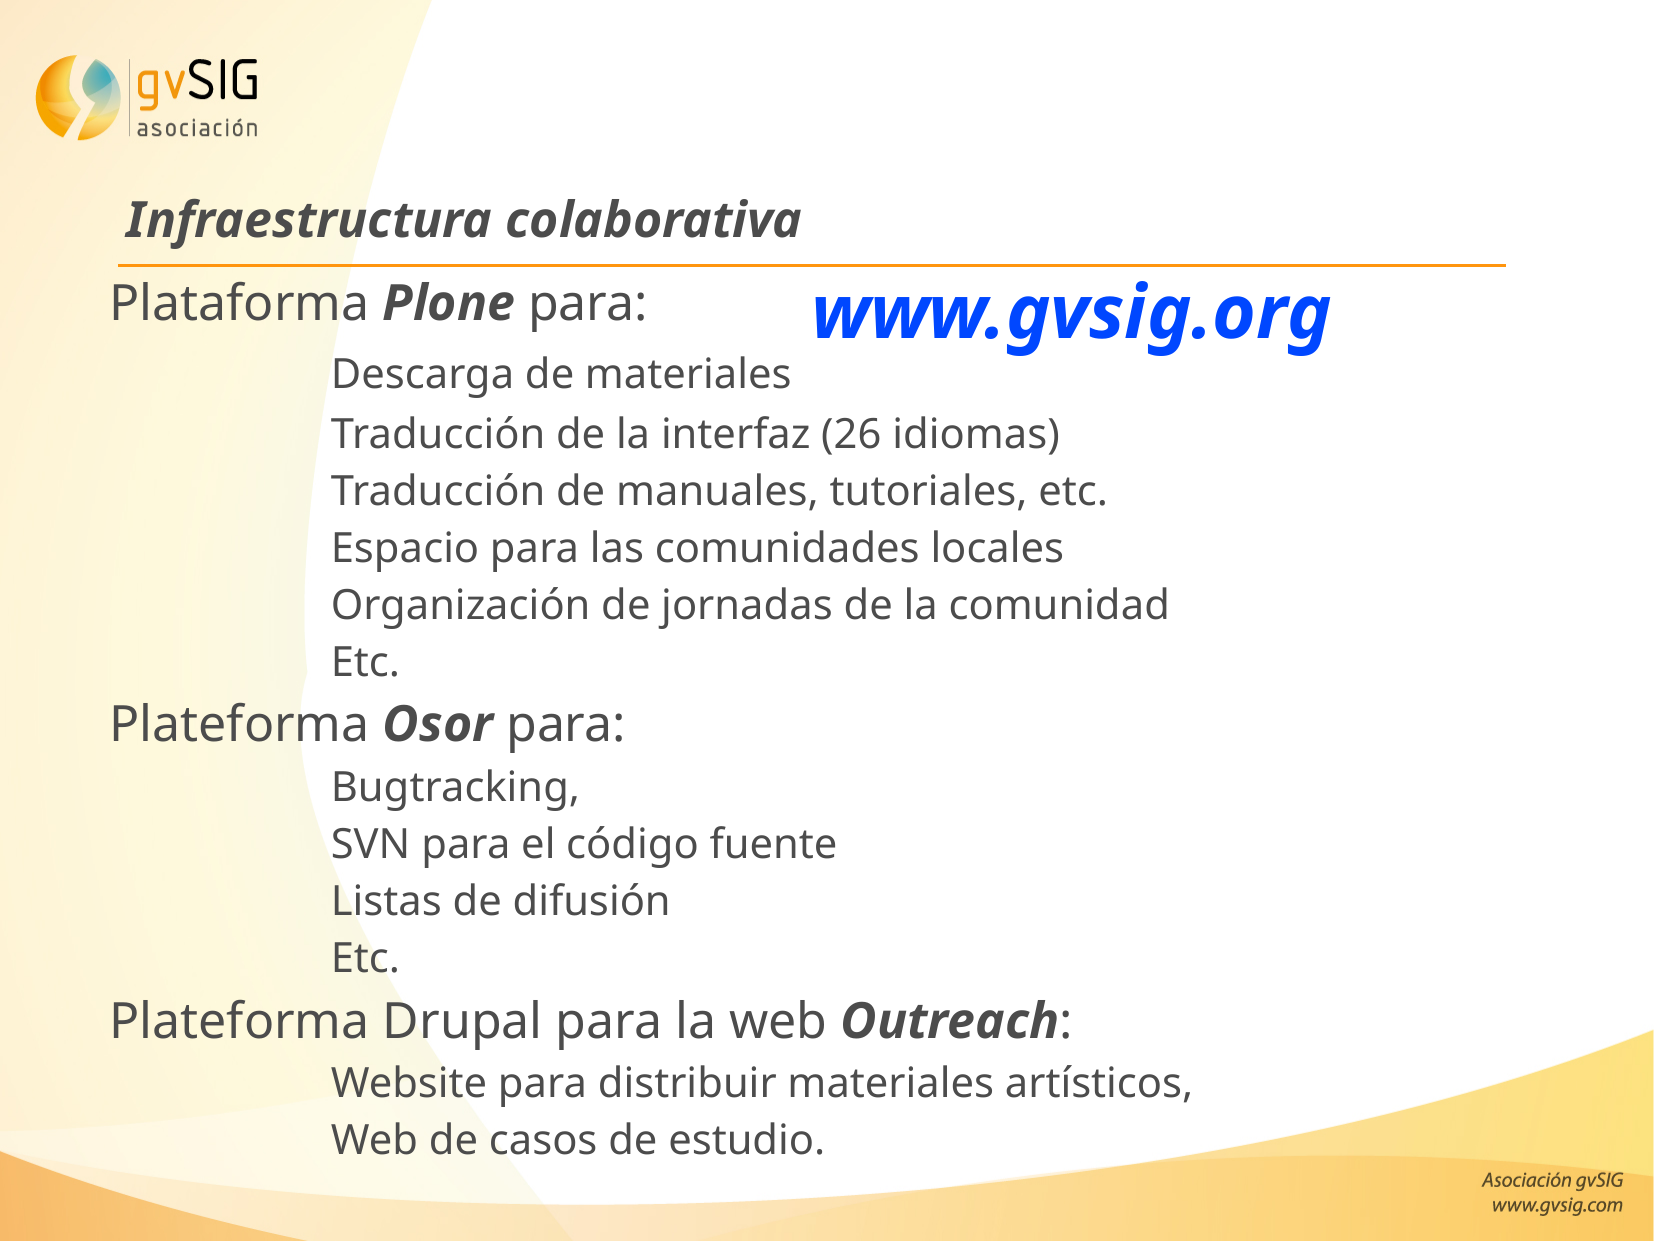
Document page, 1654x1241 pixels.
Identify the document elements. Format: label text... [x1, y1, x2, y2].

text_box www.gvsig.org [811, 265, 1498, 338]
picture [0, 0, 1654, 1241]
text_box Infraestructura colaborativa [126, 188, 1030, 247]
text_box Plataforma Plone para: Descarga de materiales Traducción de la interfaz (26 idiomas) Traducción de manuales, tutoriales, etc. Espacio para las comunidades locales Organización de jornadas de la comunidad Etc. Plateforma Osor para: Bugtracking, SVN para el código fuente Listas de difusión Etc. Plateforma Drupal para la web Outreach: Website para distribuir materiales artísticos, Web de casos de estudio. [109, 338, 1654, 1153]
